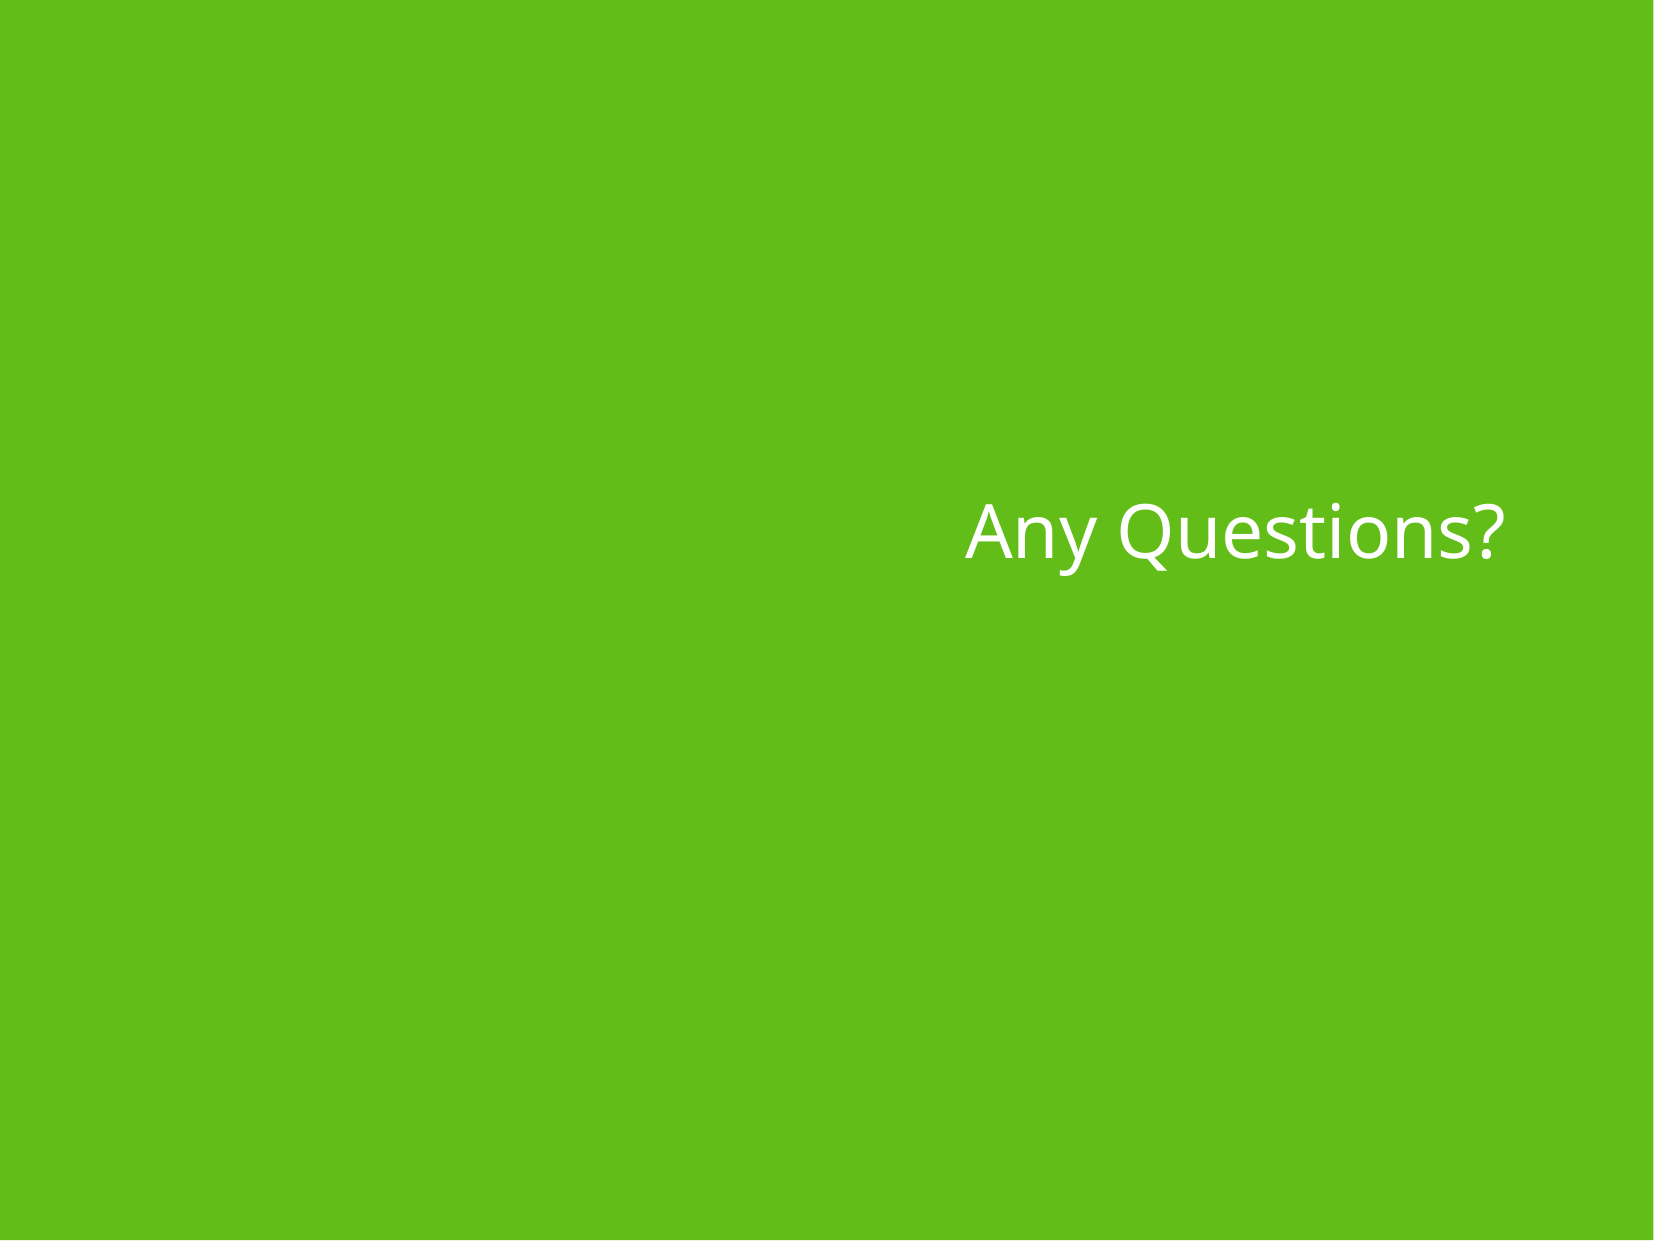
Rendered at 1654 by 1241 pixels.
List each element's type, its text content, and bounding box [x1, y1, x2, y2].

title Any Questions? [271, 426, 1522, 633]
